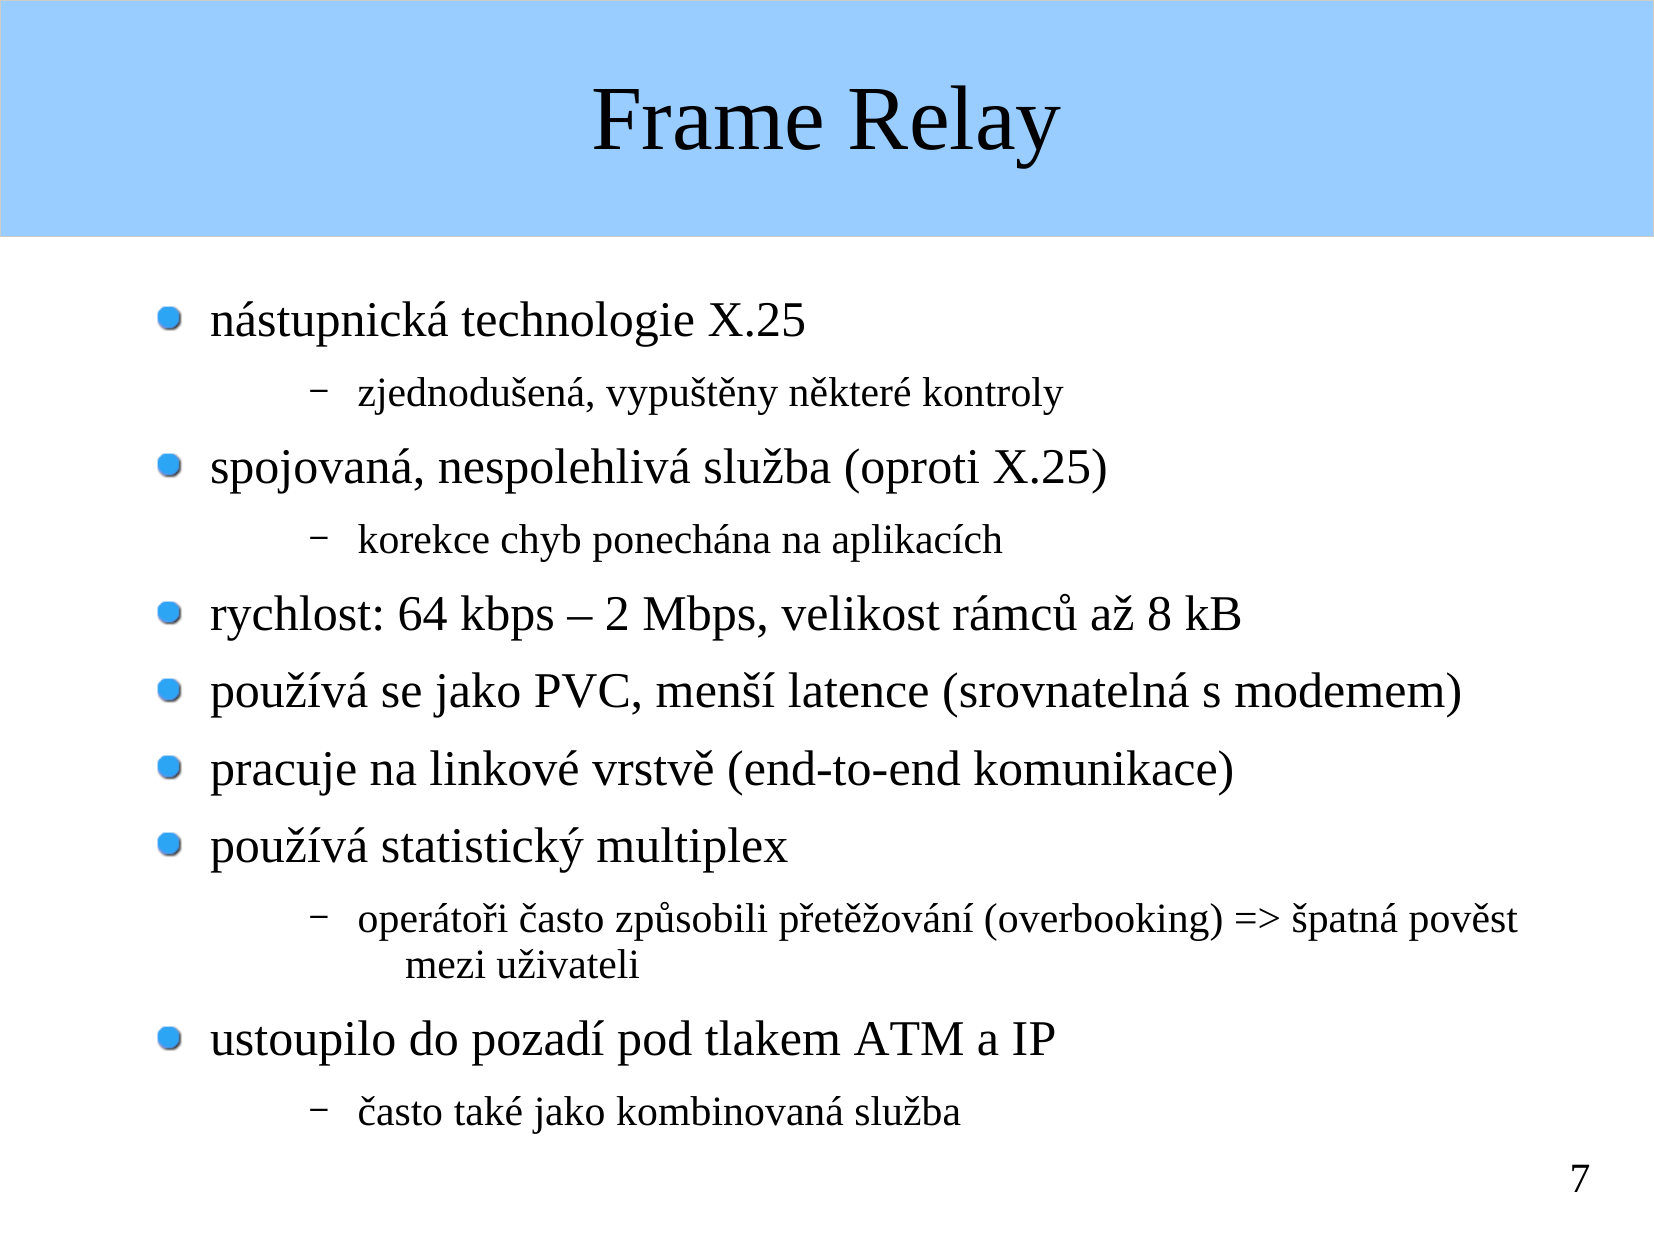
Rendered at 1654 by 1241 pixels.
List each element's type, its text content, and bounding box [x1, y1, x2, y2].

list nástupnická technologie X.25 zjednodušená, vypuštěny některé kontroly spojovaná, nespolehlivá služba (oproti X.25) korekce chyb ponechána na aplikacích rychlost: 64 kbps – 2 Mbps, velikost rámců až 8 kB používá se jako PVC, menší latence (srovnatelná s modemem) pracuje na linkové vrstvě (end-to-end komunikace) používá statistický multiplex operátoři často způsobili přetěžování (overbooking) => špatná pověst mezi uživateli ustoupilo do pozadí pod tlakem ATM a IP často také jako kombinovaná služba [121, 291, 1534, 1193]
title Frame Relay [0, 0, 1654, 237]
